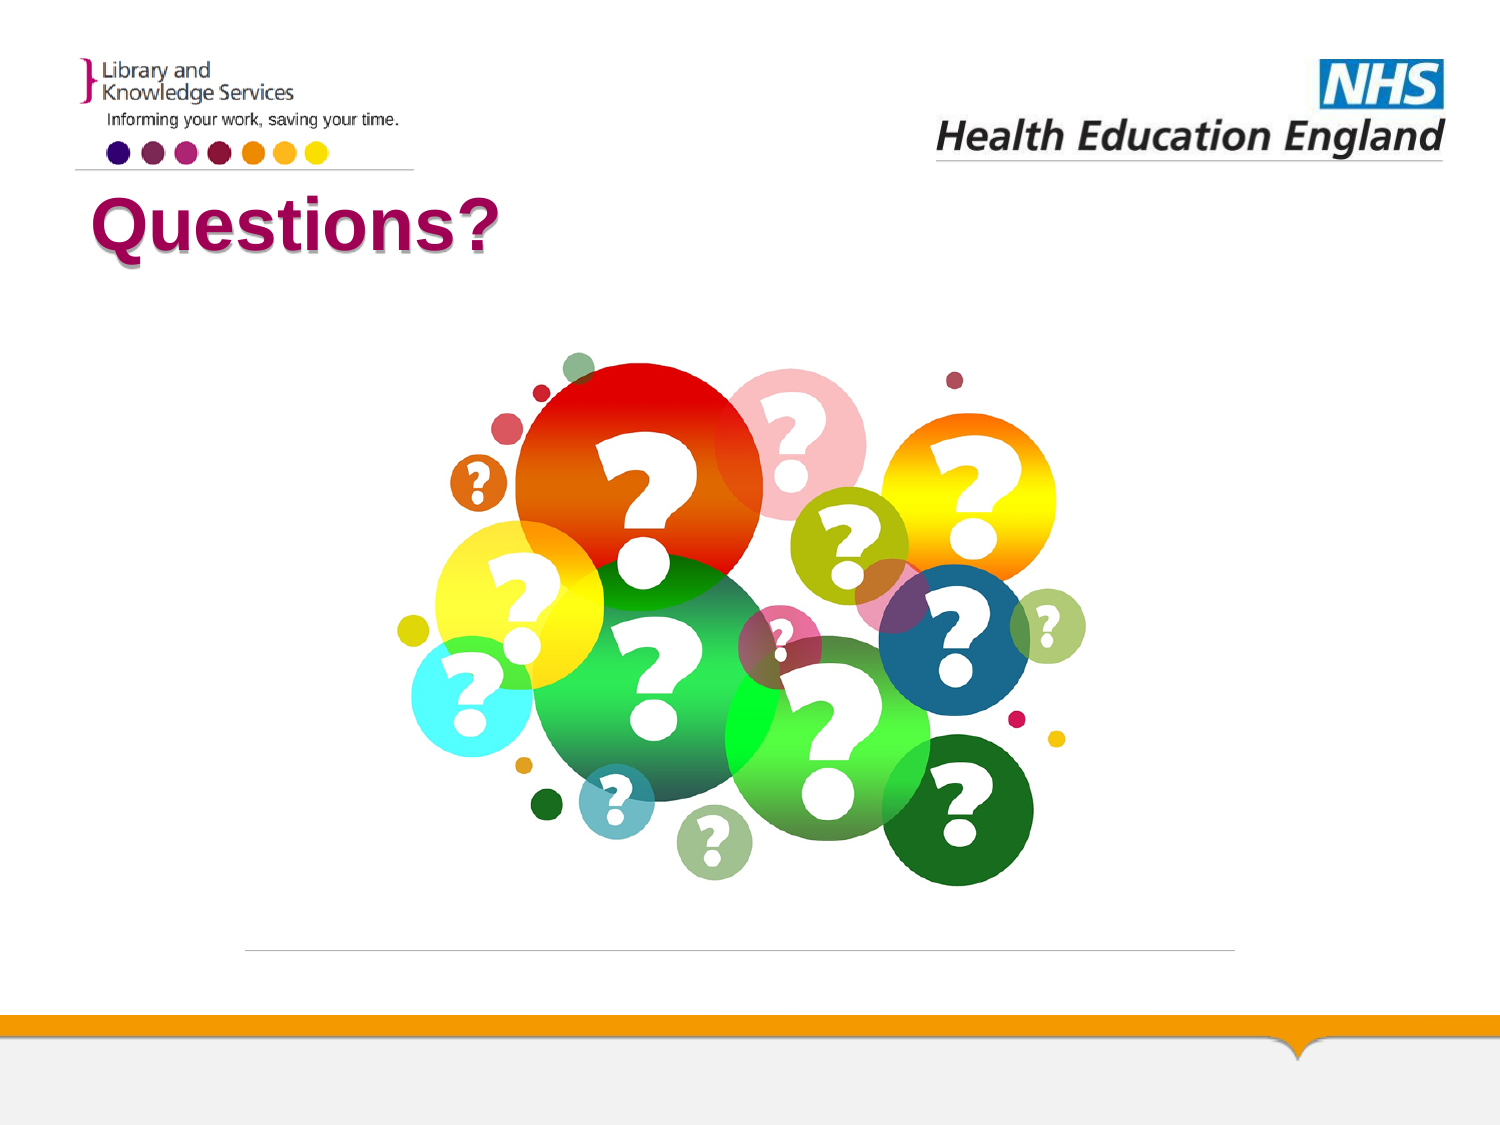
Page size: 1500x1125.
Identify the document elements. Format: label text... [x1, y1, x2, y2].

title Questions? [75, 168, 1351, 280]
picture [245, 288, 1237, 950]
picture [75, 54, 416, 169]
